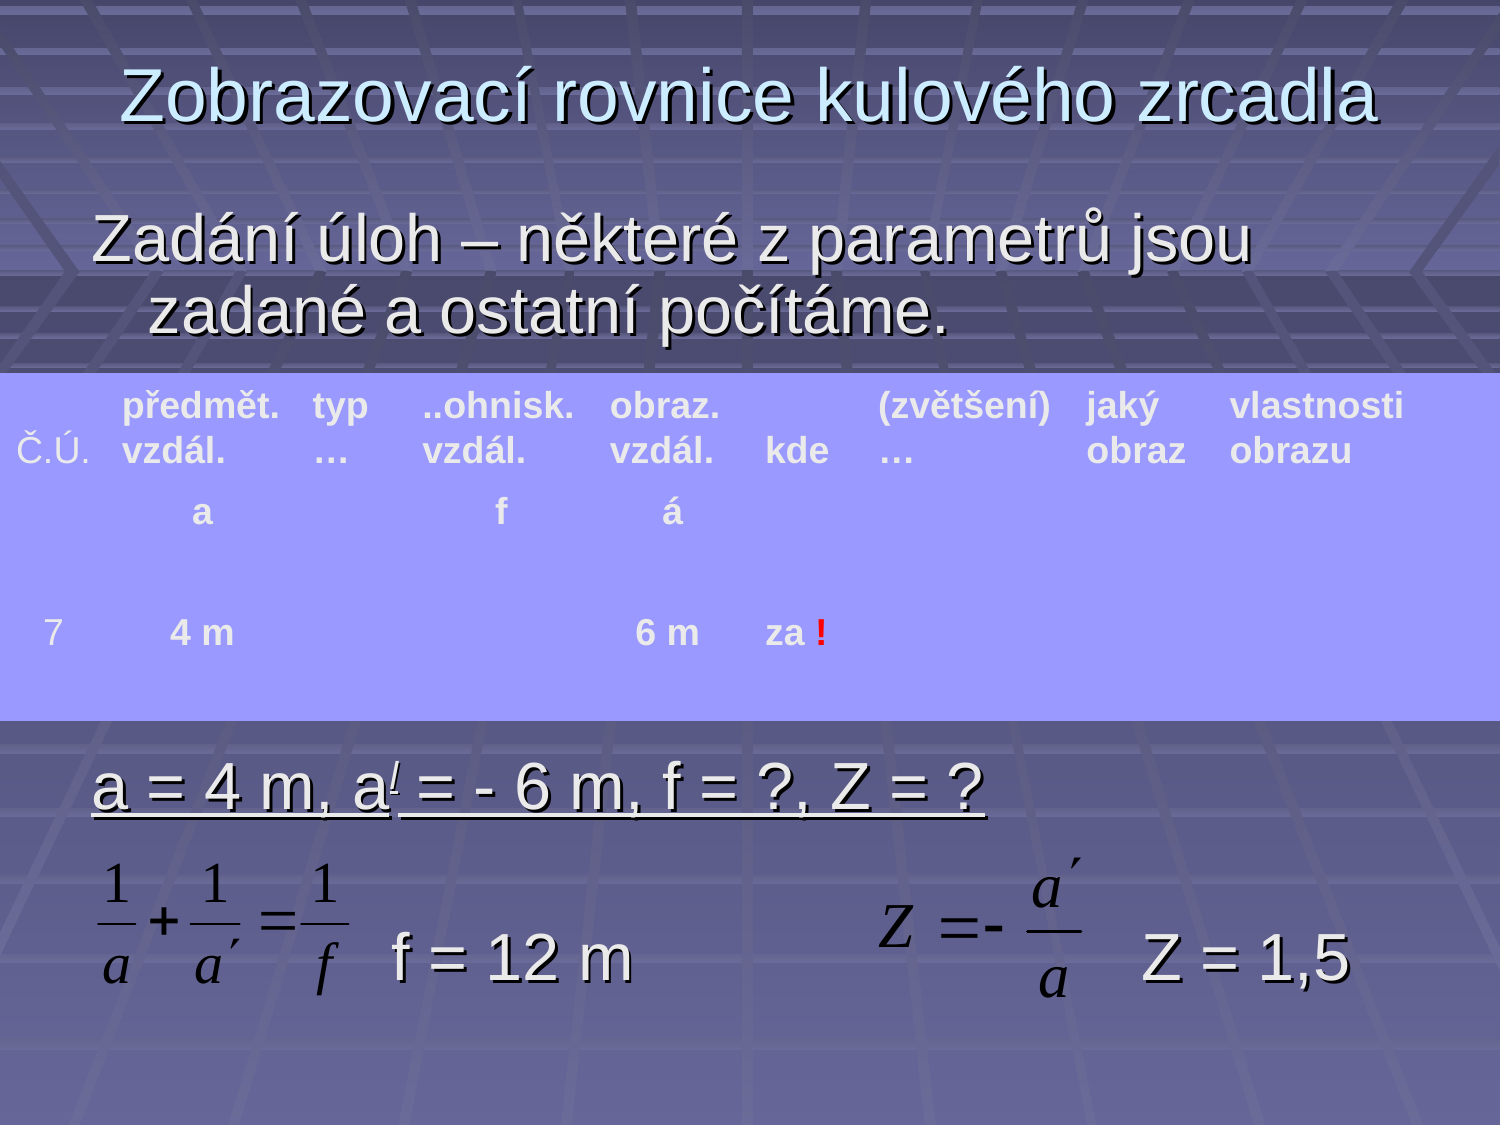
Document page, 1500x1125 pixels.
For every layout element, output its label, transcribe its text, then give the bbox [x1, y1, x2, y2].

table_cell 4 m [107, 600, 298, 660]
list Zadání úloh – některé z parametrů jsou zadané a ostatní počítáme. a = 4 m, al = - 6 m, f = ?, Z = ? f = 12 m Z = 1,5 [76, 721, 1436, 1059]
table_cell [1072, 479, 1215, 539]
table_cell [107, 660, 298, 721]
table_cell [1072, 660, 1215, 721]
table_cell [1072, 600, 1215, 660]
table_cell [408, 660, 595, 721]
table_cell [1215, 660, 1423, 721]
table_cell [595, 660, 750, 721]
table_cell [863, 539, 1072, 600]
table_cell [298, 539, 408, 600]
table_cell [1423, 600, 1500, 660]
table_cell [1423, 539, 1500, 600]
table_cell [863, 600, 1072, 660]
table_cell [1072, 539, 1215, 600]
table_cell [0, 479, 107, 539]
table_cell [1215, 479, 1423, 539]
table_cell [1423, 660, 1500, 721]
table_cell [750, 479, 863, 539]
table_header (zvětšení)… [863, 373, 1072, 479]
table_cell [863, 660, 1072, 721]
table_header vlastnosti obrazu [1215, 373, 1423, 479]
table_cell [408, 600, 595, 660]
table_cell [750, 660, 863, 721]
table_cell [298, 479, 408, 539]
table_cell [408, 539, 595, 600]
table_cell [298, 600, 408, 660]
table_header obraz.vzdál. [595, 373, 750, 479]
table_cell [750, 539, 863, 600]
table_header [1423, 373, 1500, 479]
table_header ..ohnisk.vzdál. [408, 373, 595, 479]
chart [88, 846, 361, 1007]
table_cell [1215, 539, 1423, 600]
table_header Č.Ú. [0, 373, 107, 479]
table_cell á [595, 479, 750, 539]
table_header předmět.vzdál. [107, 373, 298, 479]
table_header kde [750, 373, 863, 479]
table_cell [298, 660, 408, 721]
list Zadání úloh – některé z parametrů jsou zadané a ostatní počítáme. a = 4 m, al = - 6 m, f = ?, Z = ? f = 12 m Z = 1,5 [76, 196, 1436, 373]
title Zobrazovací rovnice kulového zrcadla [74, 38, 1425, 144]
table_cell [0, 660, 107, 721]
table_cell [107, 539, 298, 600]
table_cell za ! [750, 600, 863, 660]
table_header jaký obraz [1072, 373, 1215, 479]
table_cell [595, 539, 750, 600]
table_cell [1423, 479, 1500, 539]
table_cell [863, 479, 1072, 539]
table_cell 7 [0, 600, 107, 660]
table_cell 6 m [595, 600, 750, 660]
table_cell [0, 539, 107, 600]
table_cell a [107, 479, 298, 539]
chart [868, 846, 1093, 1012]
table_cell f [408, 479, 595, 539]
table_header typ… [298, 373, 408, 479]
table_cell [1215, 600, 1423, 660]
